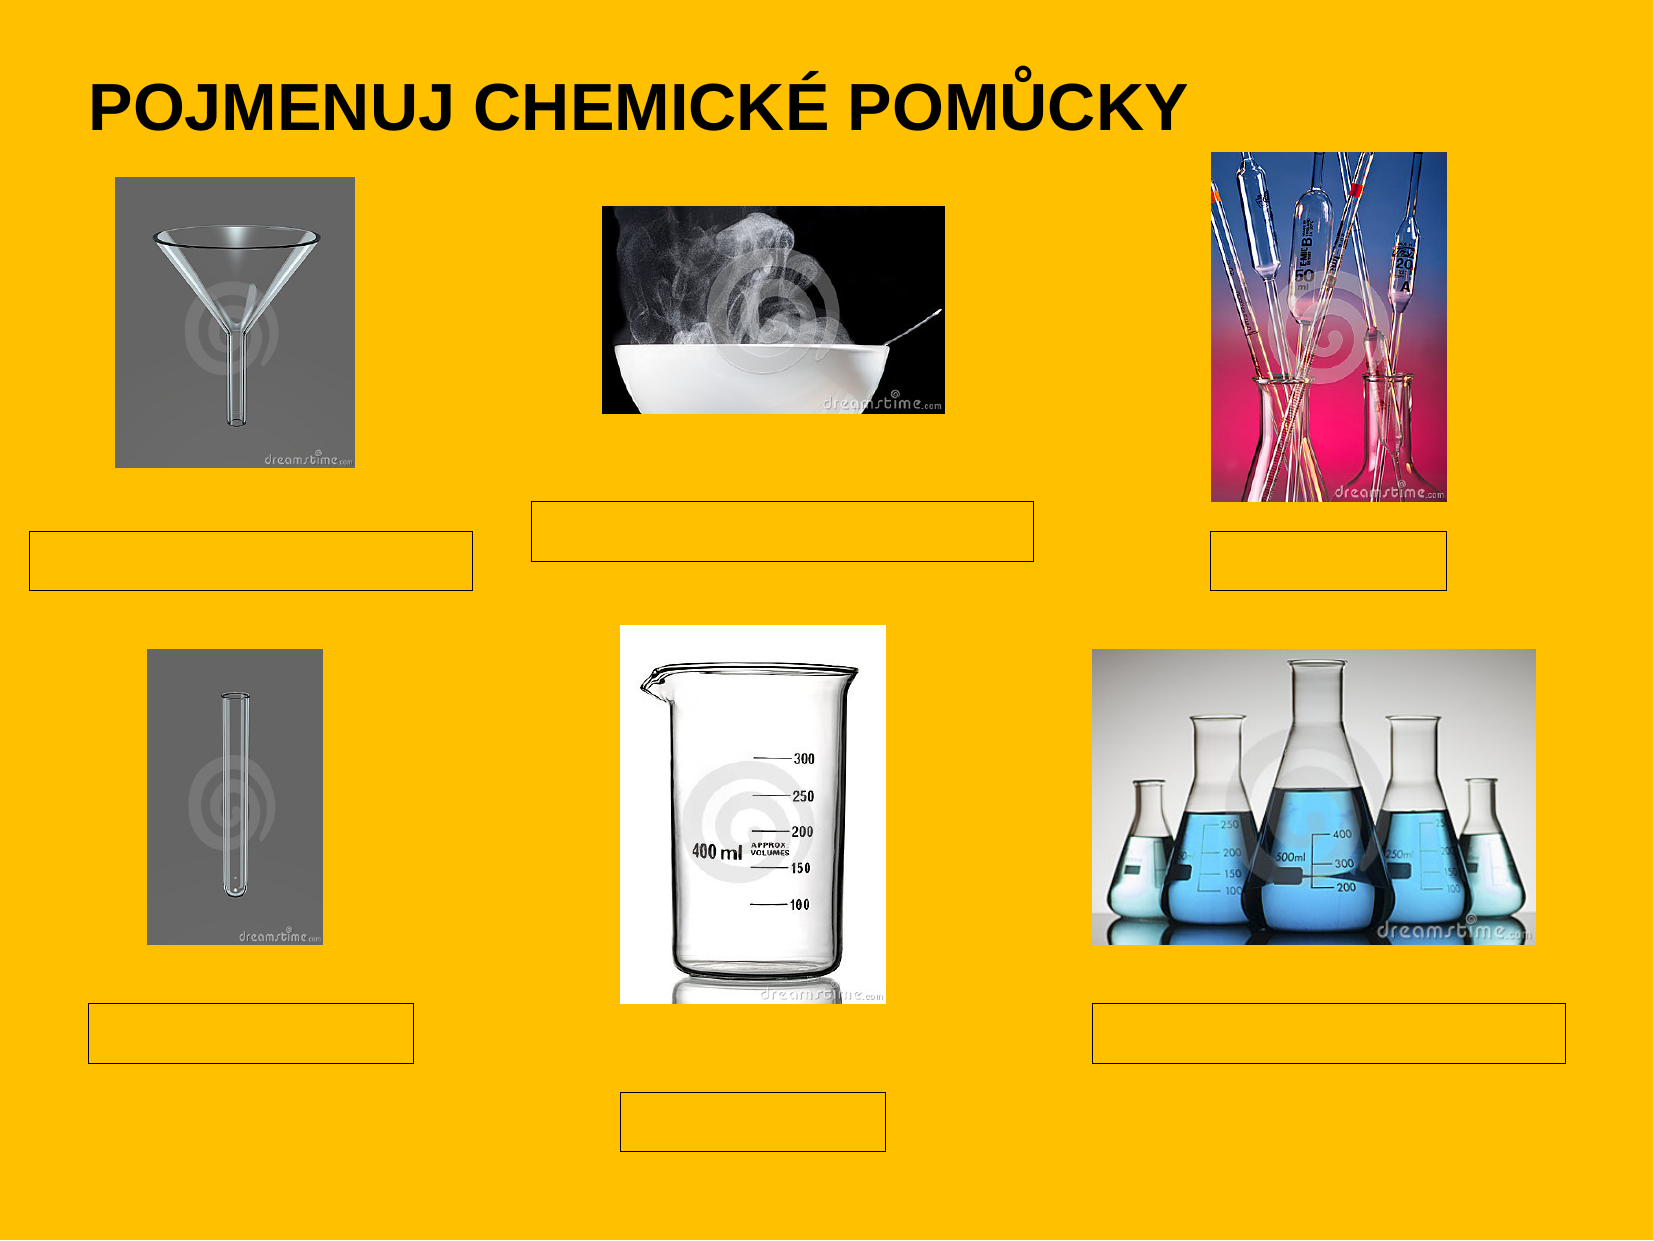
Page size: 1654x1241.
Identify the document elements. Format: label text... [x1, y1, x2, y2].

picture [1211, 153, 1447, 502]
picture [1092, 649, 1536, 945]
picture [620, 625, 886, 1004]
picture [115, 177, 355, 468]
picture [147, 649, 323, 945]
picture [602, 206, 945, 414]
title POJMENUJ CHEMICKÉ POMŮCKY [88, 0, 1388, 208]
